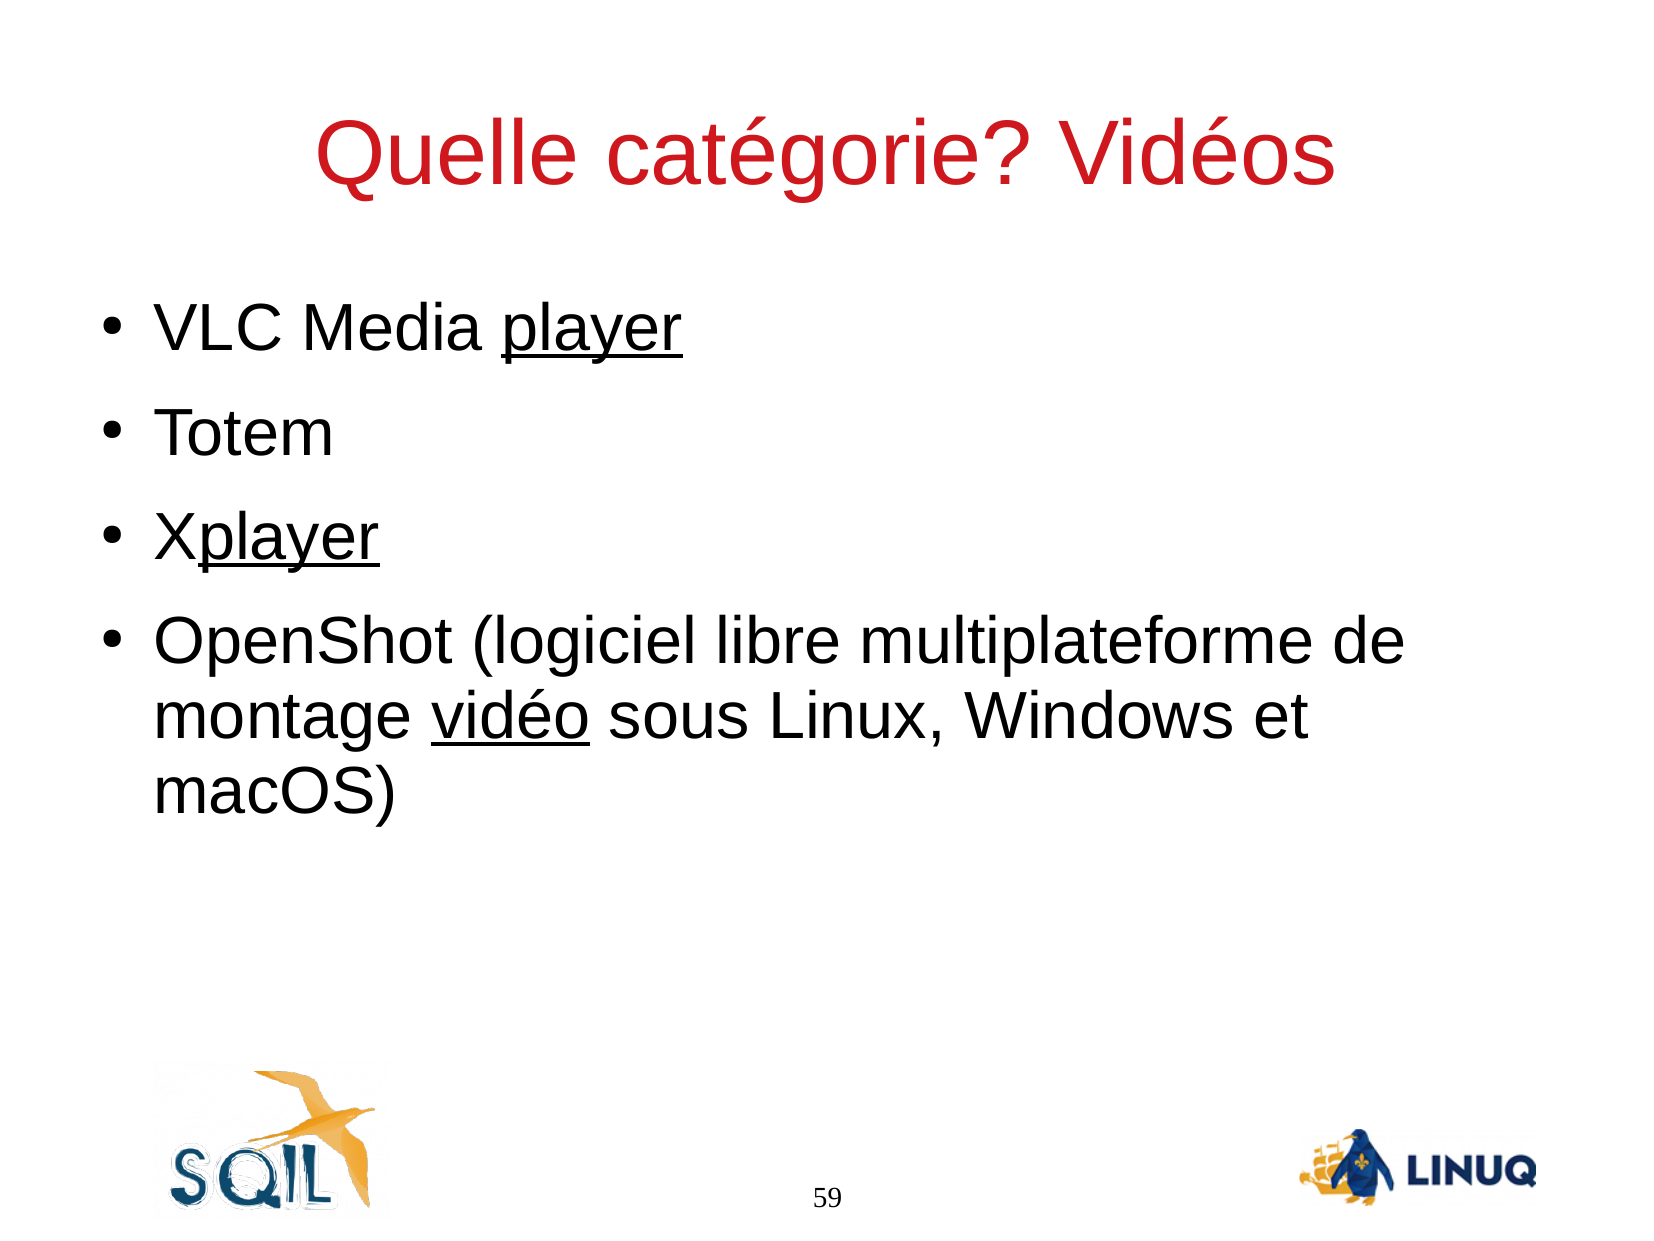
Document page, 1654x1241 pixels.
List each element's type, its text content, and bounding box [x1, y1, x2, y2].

picture [153, 1060, 390, 1220]
picture [1299, 1129, 1536, 1206]
title Quelle catégorie? Vidéos [82, 49, 1571, 257]
list VLC Media player Totem Xplayer OpenShot (logiciel libre multiplateforme de montage vidéo sous Linux, Windows et macOS) [82, 290, 1571, 1010]
